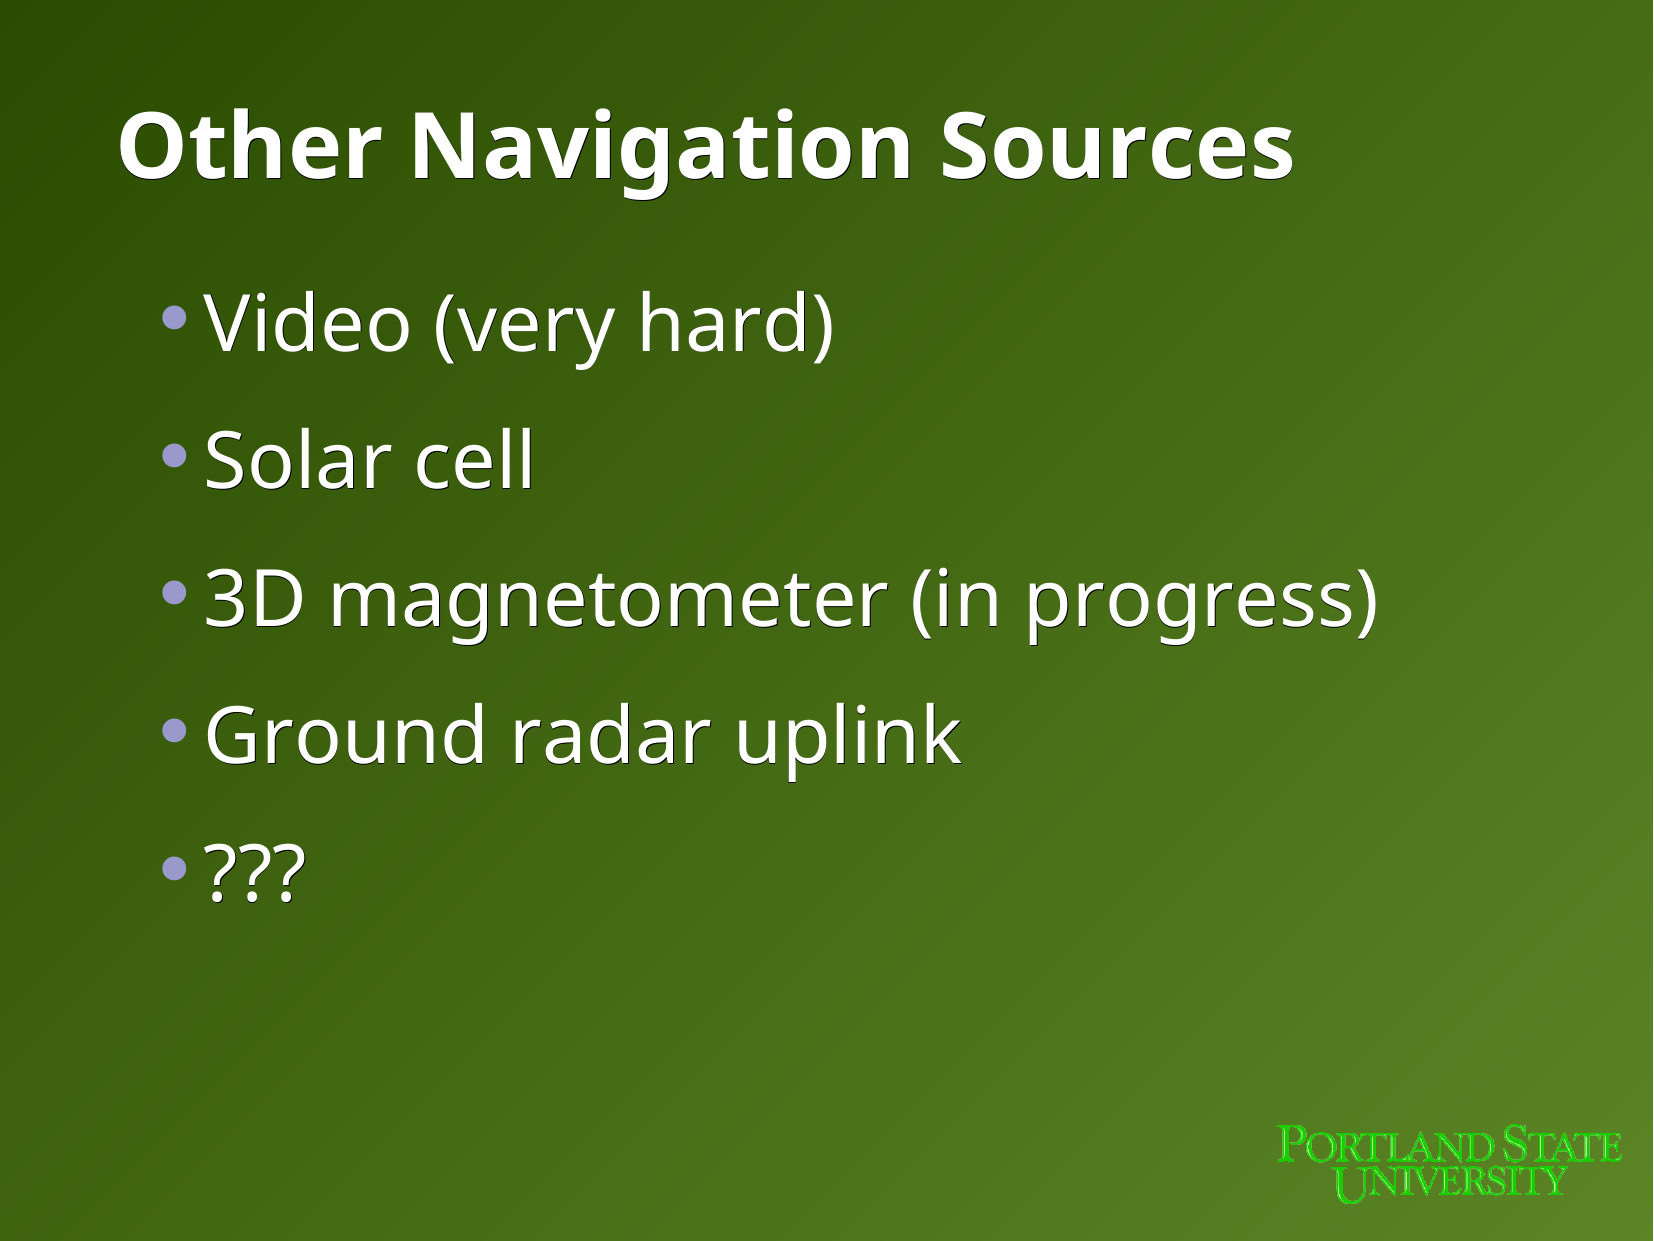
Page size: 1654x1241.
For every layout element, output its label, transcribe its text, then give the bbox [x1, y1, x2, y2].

title Other Navigation Sources [115, 86, 1527, 200]
picture [1277, 1124, 1622, 1204]
list Video (very hard) Solar cell 3D magnetometer (in progress) Ground radar uplink ??? [115, 266, 1527, 1049]
